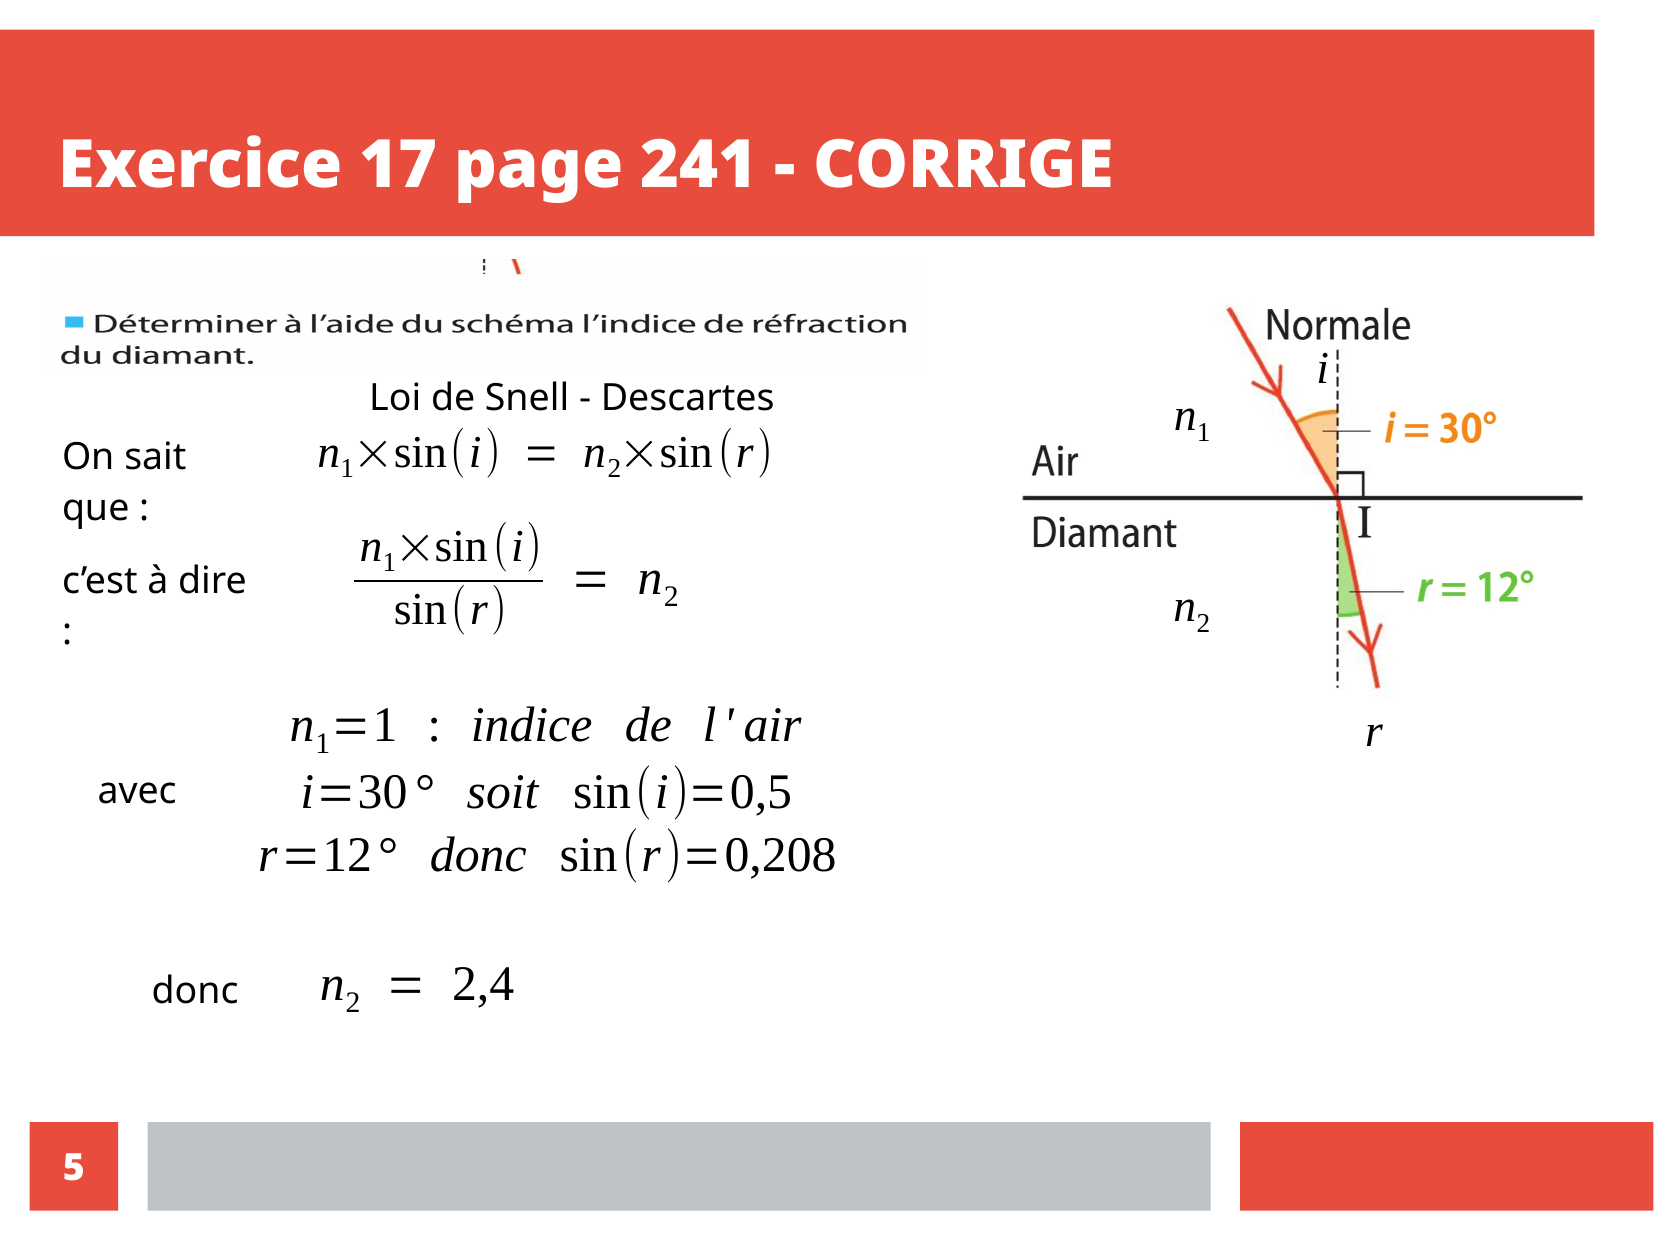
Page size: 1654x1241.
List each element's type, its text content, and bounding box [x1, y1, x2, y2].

chart [1166, 580, 1217, 638]
chart [251, 697, 844, 886]
chart [310, 425, 780, 484]
chart [1358, 705, 1391, 756]
title Exercice 17 page 241 - CORRIGE [59, 59, 1595, 207]
chart [347, 519, 685, 639]
chart [312, 956, 603, 1037]
picture [47, 259, 922, 371]
text_box avec [82, 755, 251, 819]
text_box On sait que : [47, 422, 271, 485]
text_box c’est à dire : [47, 546, 271, 609]
picture [992, 271, 1583, 721]
text_box Loi de Snell - Descartes [354, 363, 743, 426]
chart [1166, 389, 1217, 448]
chart [1311, 342, 1337, 394]
text_box donc [136, 956, 312, 1019]
